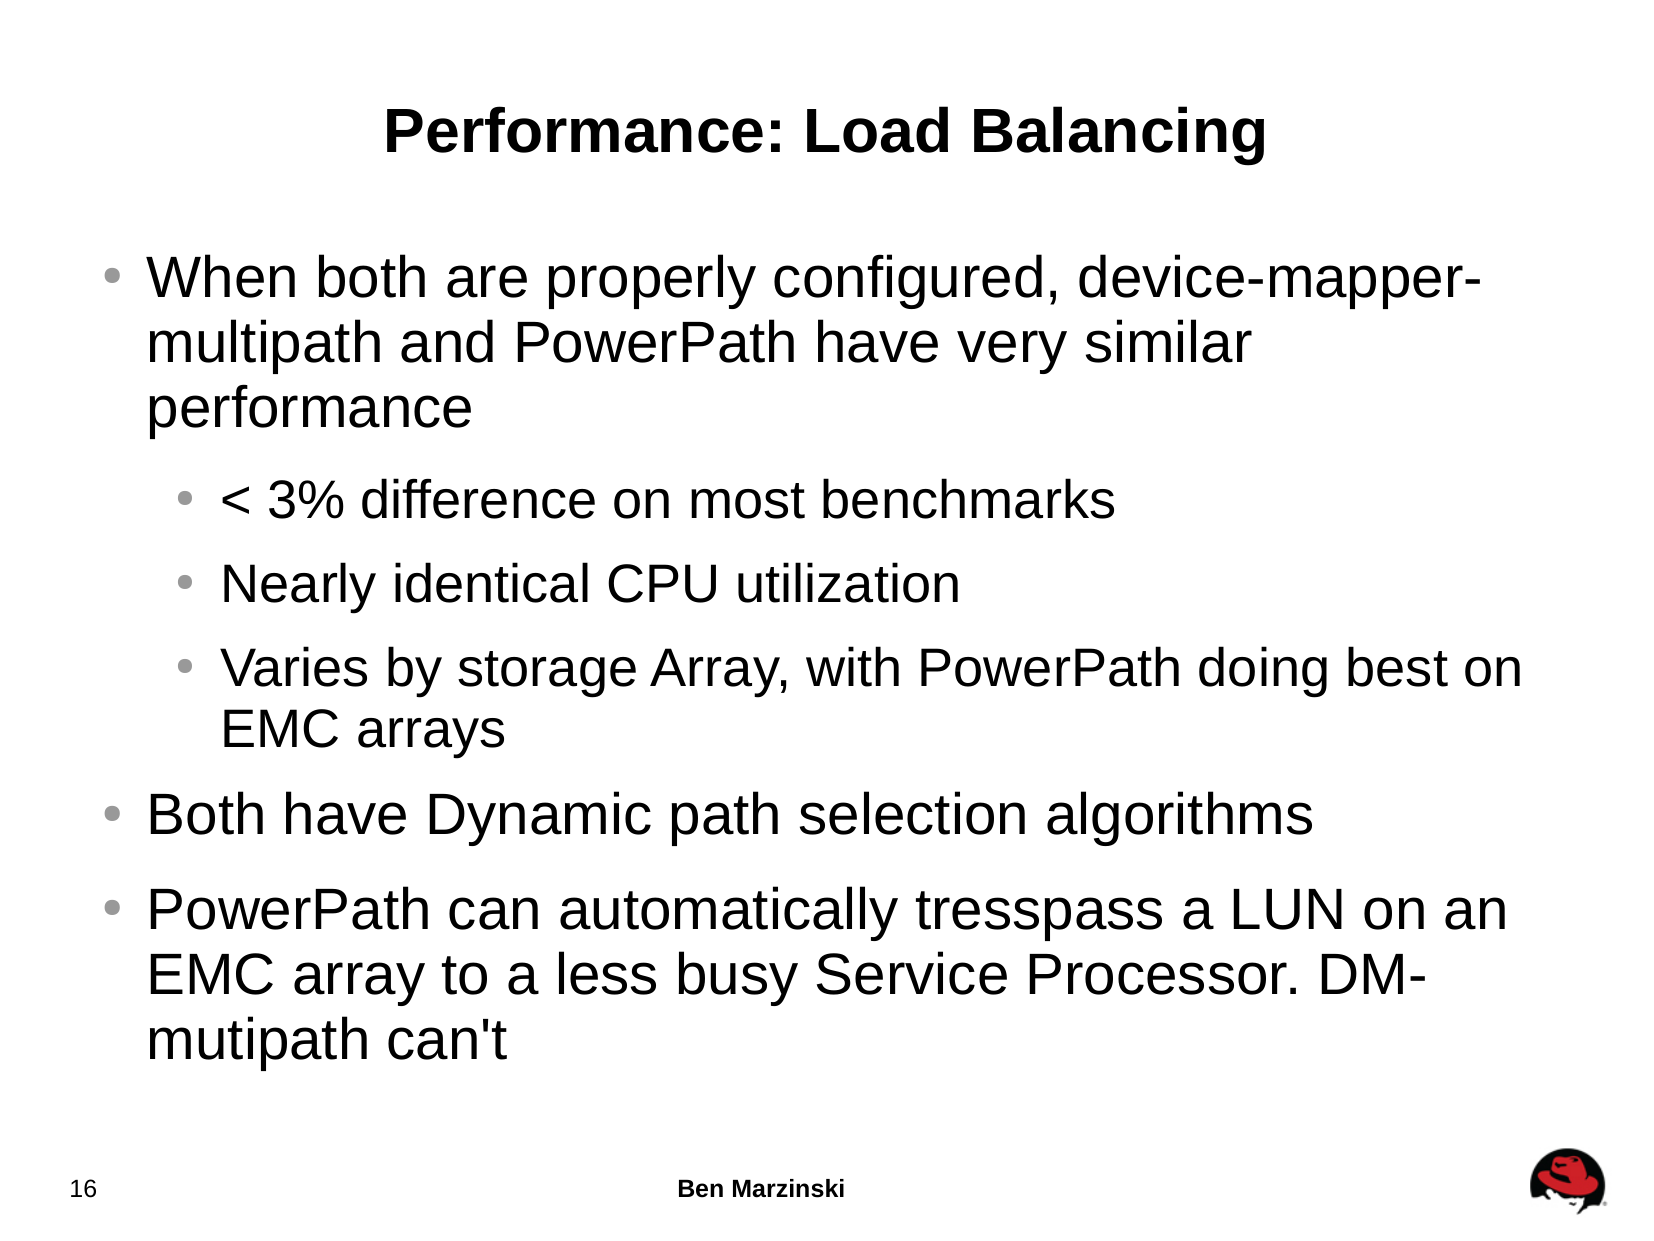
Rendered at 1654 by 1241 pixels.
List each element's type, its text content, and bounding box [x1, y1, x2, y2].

title Performance: Load Balancing [82, 45, 1571, 218]
list When both are properly configured, device-mapper-multipath and PowerPath have very similar performance < 3% difference on most benchmarks Nearly identical CPU utilization Varies by storage Array, with PowerPath doing best on EMC arrays Both have Dynamic path selection algorithms PowerPath can automatically tresspass a LUN on an EMC array to a less busy Service Processor. DM-mutipath can't [86, 244, 1576, 1073]
picture [1529, 1146, 1613, 1224]
